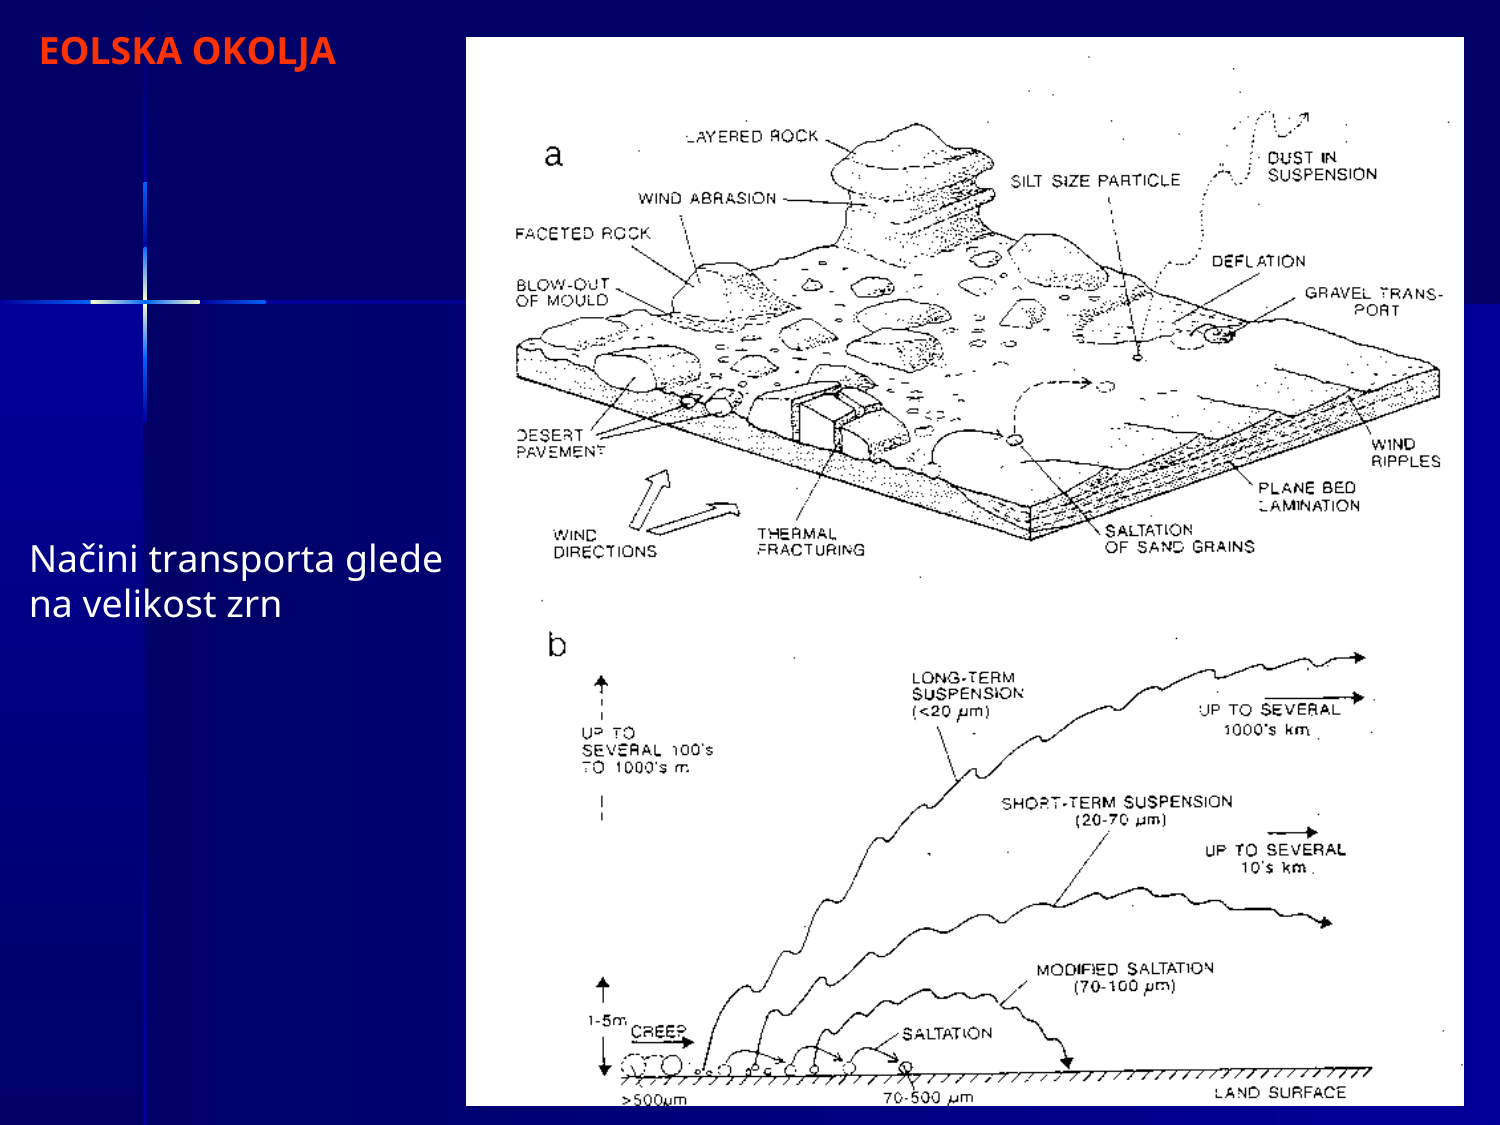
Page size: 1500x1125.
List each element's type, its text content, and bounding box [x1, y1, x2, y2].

text_box EOLSKA OKOLJA [23, 18, 352, 80]
picture [466, 37, 1464, 1106]
text_box Načini transporta glede na velikost zrn [13, 527, 459, 633]
